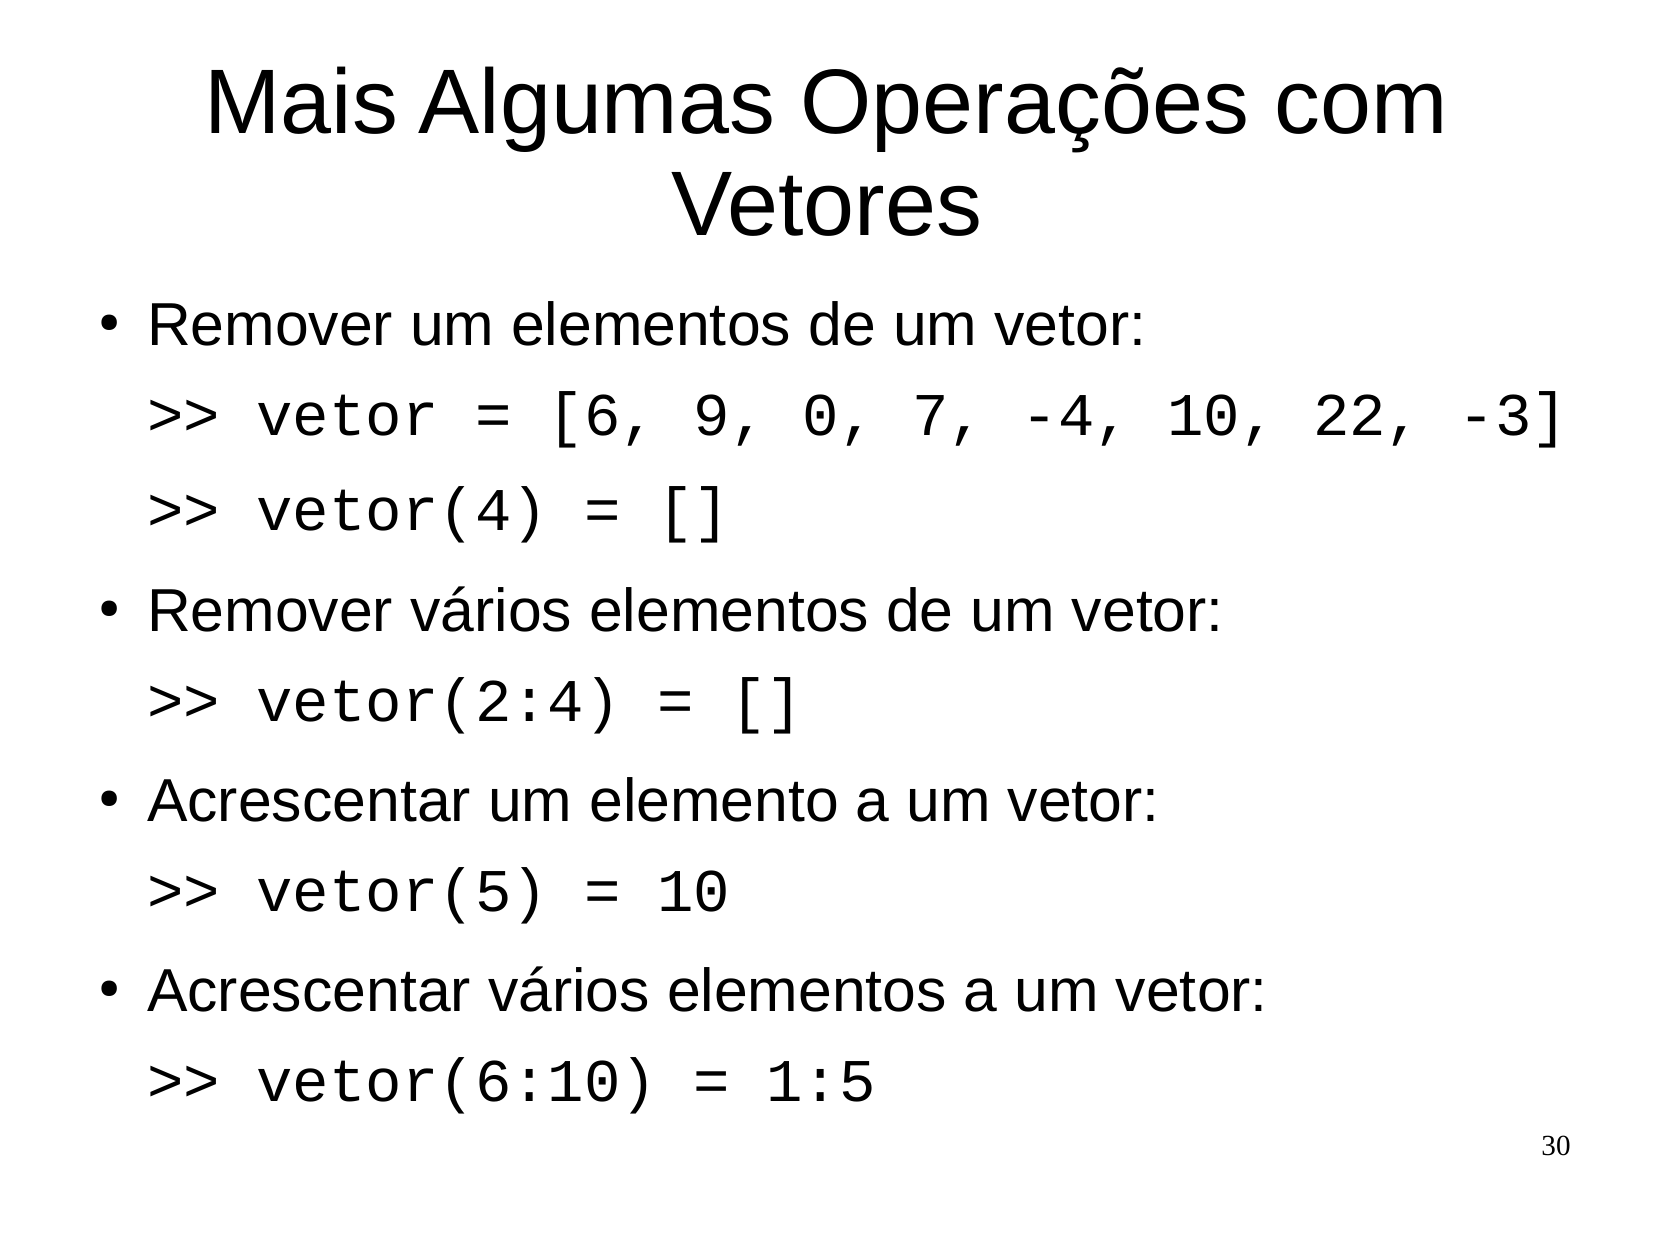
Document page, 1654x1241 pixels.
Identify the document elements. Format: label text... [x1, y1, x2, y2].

list Remover um elementos de um vetor: >> vetor = [6, 9, 0, 7, -4, 10, 22, -3] >> vetor(4) = [] Remover vários elementos de um vetor: >> vetor(2:4) = [] Acrescentar um elemento a um vetor: >> vetor(5) = 10 Acrescentar vários elementos a um vetor: >> vetor(6:10) = 1:5 [82, 290, 1571, 1146]
title Mais Algumas Operações com Vetores [82, 49, 1571, 257]
